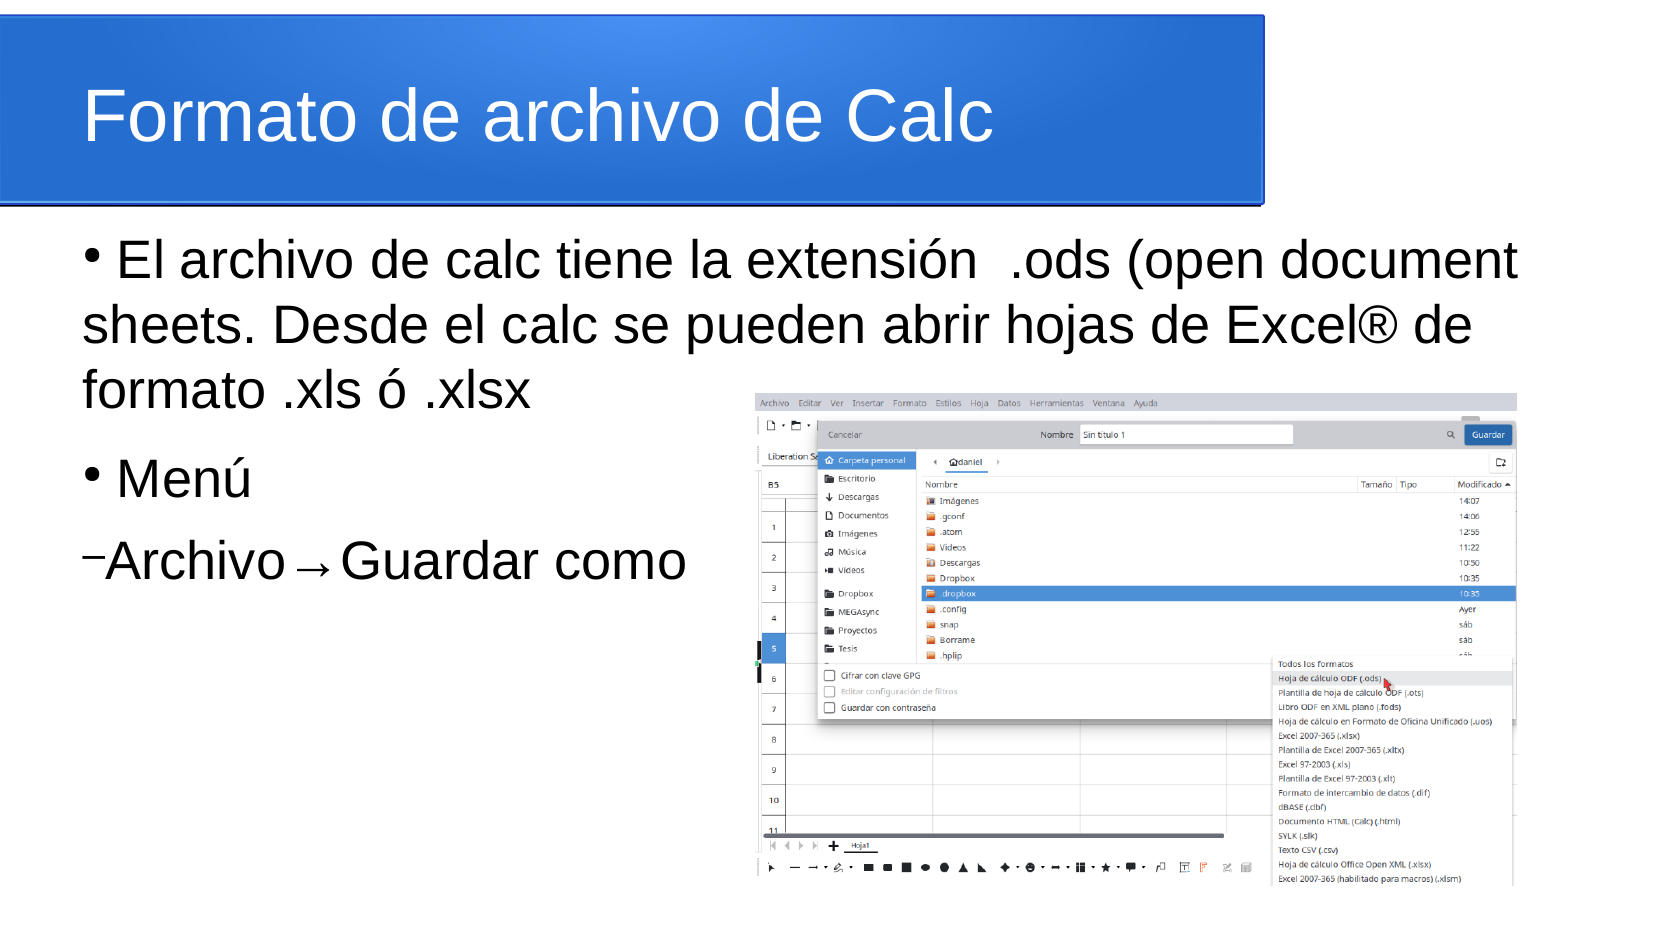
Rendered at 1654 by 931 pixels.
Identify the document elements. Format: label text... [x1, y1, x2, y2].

title Formato de archivo de Calc [82, 35, 1235, 189]
picture [755, 393, 1517, 886]
list El archivo de calc tiene la extensión .ods (open document sheets. Desde el calc se pueden abrir hojas de Excel® de formato .xls ó .xlsx Menú Archivo→Guardar como [82, 224, 1571, 764]
